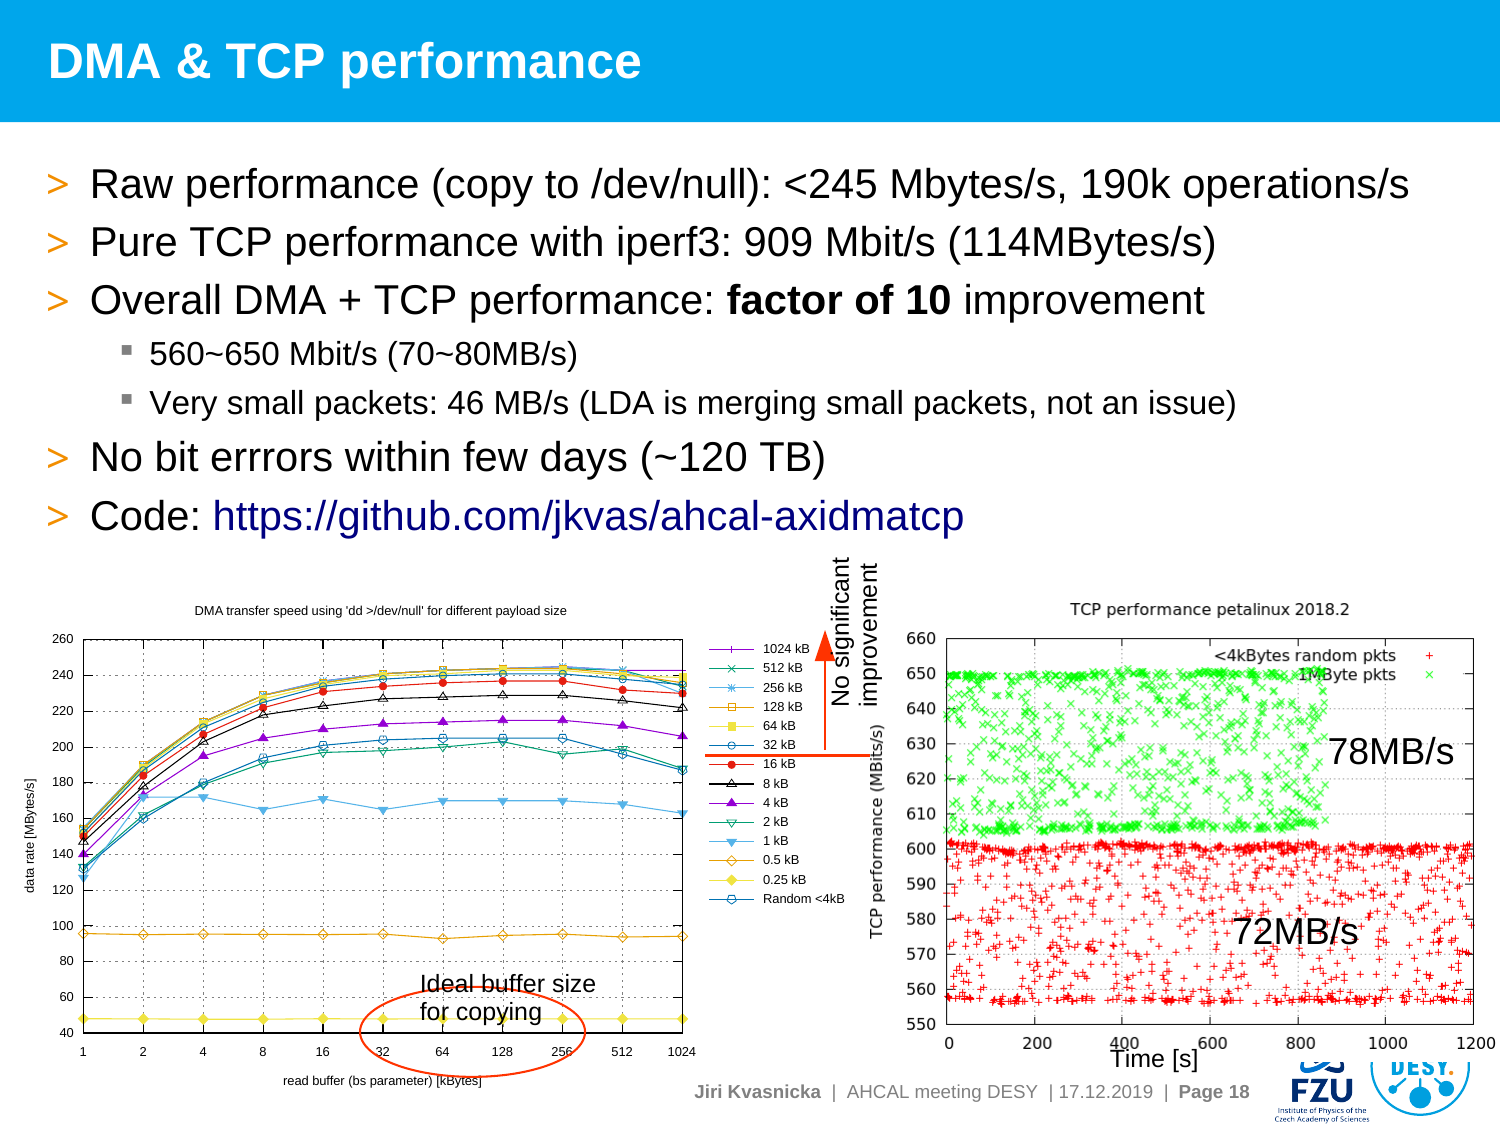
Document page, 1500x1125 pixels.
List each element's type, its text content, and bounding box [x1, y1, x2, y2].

text_box Time [s] [1095, 1037, 1213, 1081]
text_box Ideal buffer size for copying [405, 962, 612, 1033]
text_box No significant improvement [818, 535, 890, 723]
text_box 72MB/s [1217, 903, 1375, 961]
title DMA & TCP performance [47, 16, 1446, 107]
list Raw performance (copy to /dev/null): <245 Mbytes/s, 190k operations/s Pure TCP performance with iperf3: 909 Mbit/s (114MBytes/s) Overall DMA + TCP performance: factor of 10 improvement 560~650 Mbit/s (70~80MB/s) Very small packets: 46 MB/s (LDA is merging small packets, not an issue) No bit errrors within few days (~120 TB) Code: https://github.com/jkvas/ahcal-axidmatcp [46, 160, 1444, 581]
picture [15, 581, 1500, 1125]
text_box 78MB/s [1312, 723, 1470, 781]
